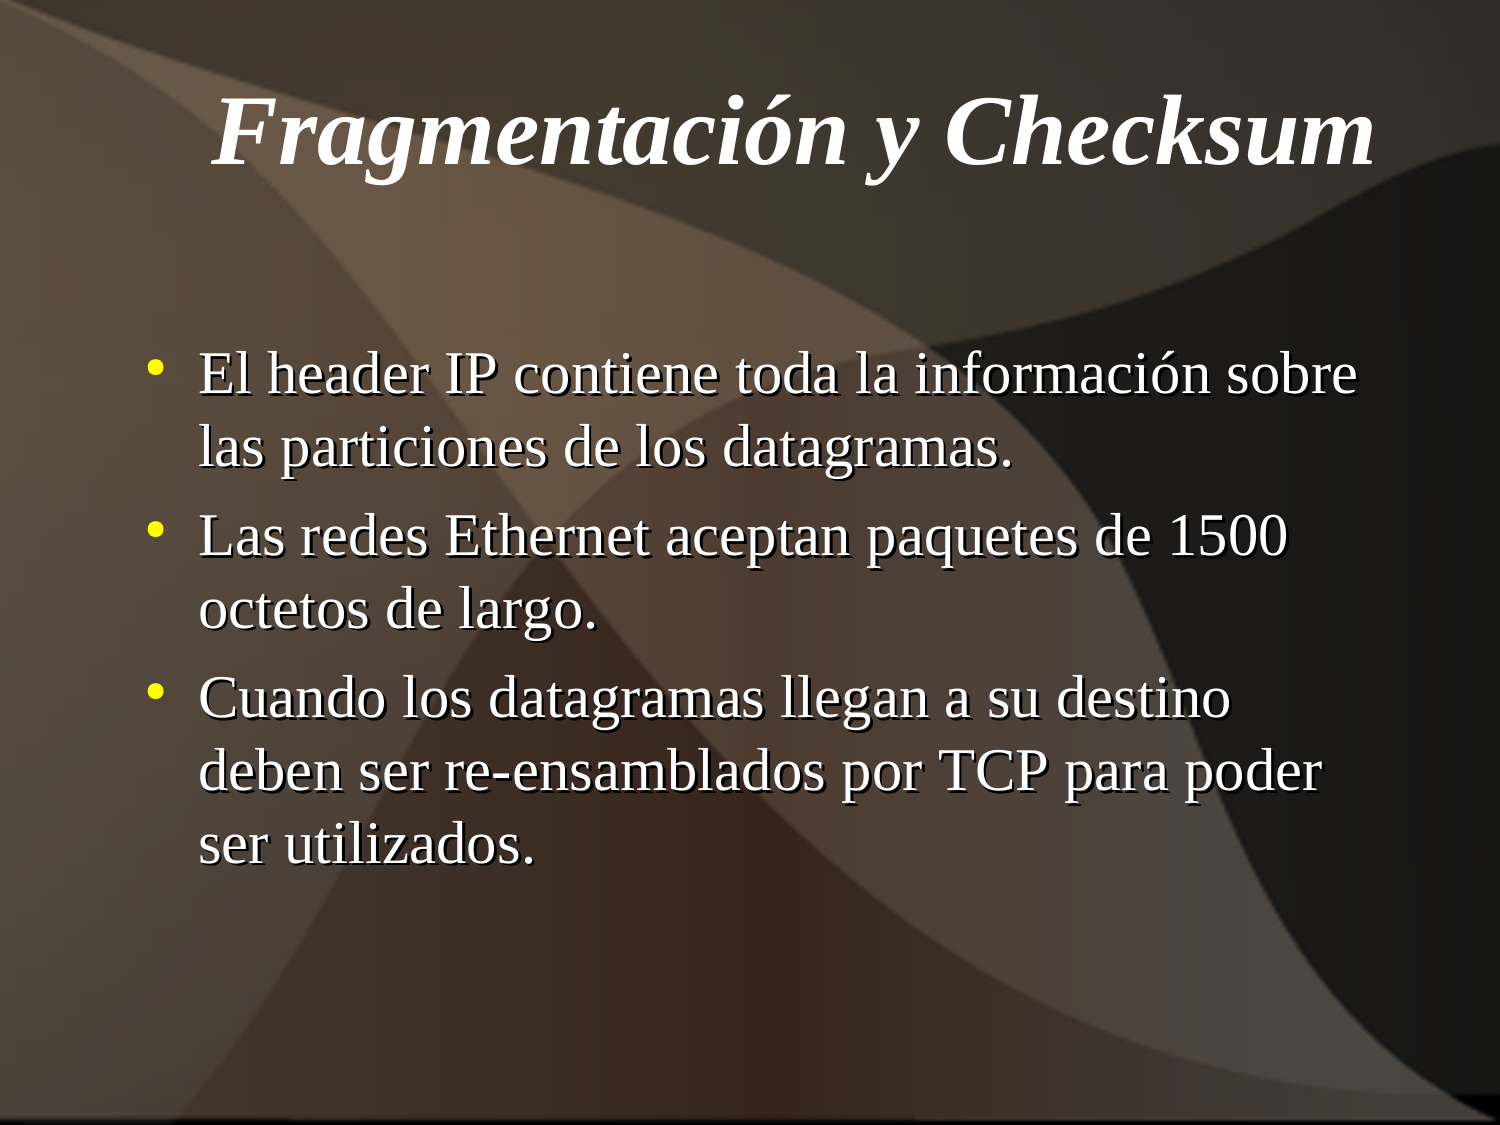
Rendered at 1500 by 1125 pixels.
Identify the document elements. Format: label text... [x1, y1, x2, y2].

list El header IP contiene toda la información sobre las particiones de los datagramas. Las redes Ethernet aceptan paquetes de 1500 octetos de largo. Cuando los datagramas llegan a su destino deben ser re-ensamblados por TCP para poder ser utilizados. [112, 324, 1388, 1001]
picture [0, 0, 1500, 1125]
text_box Fragmentación y Checksum [161, 70, 1394, 191]
